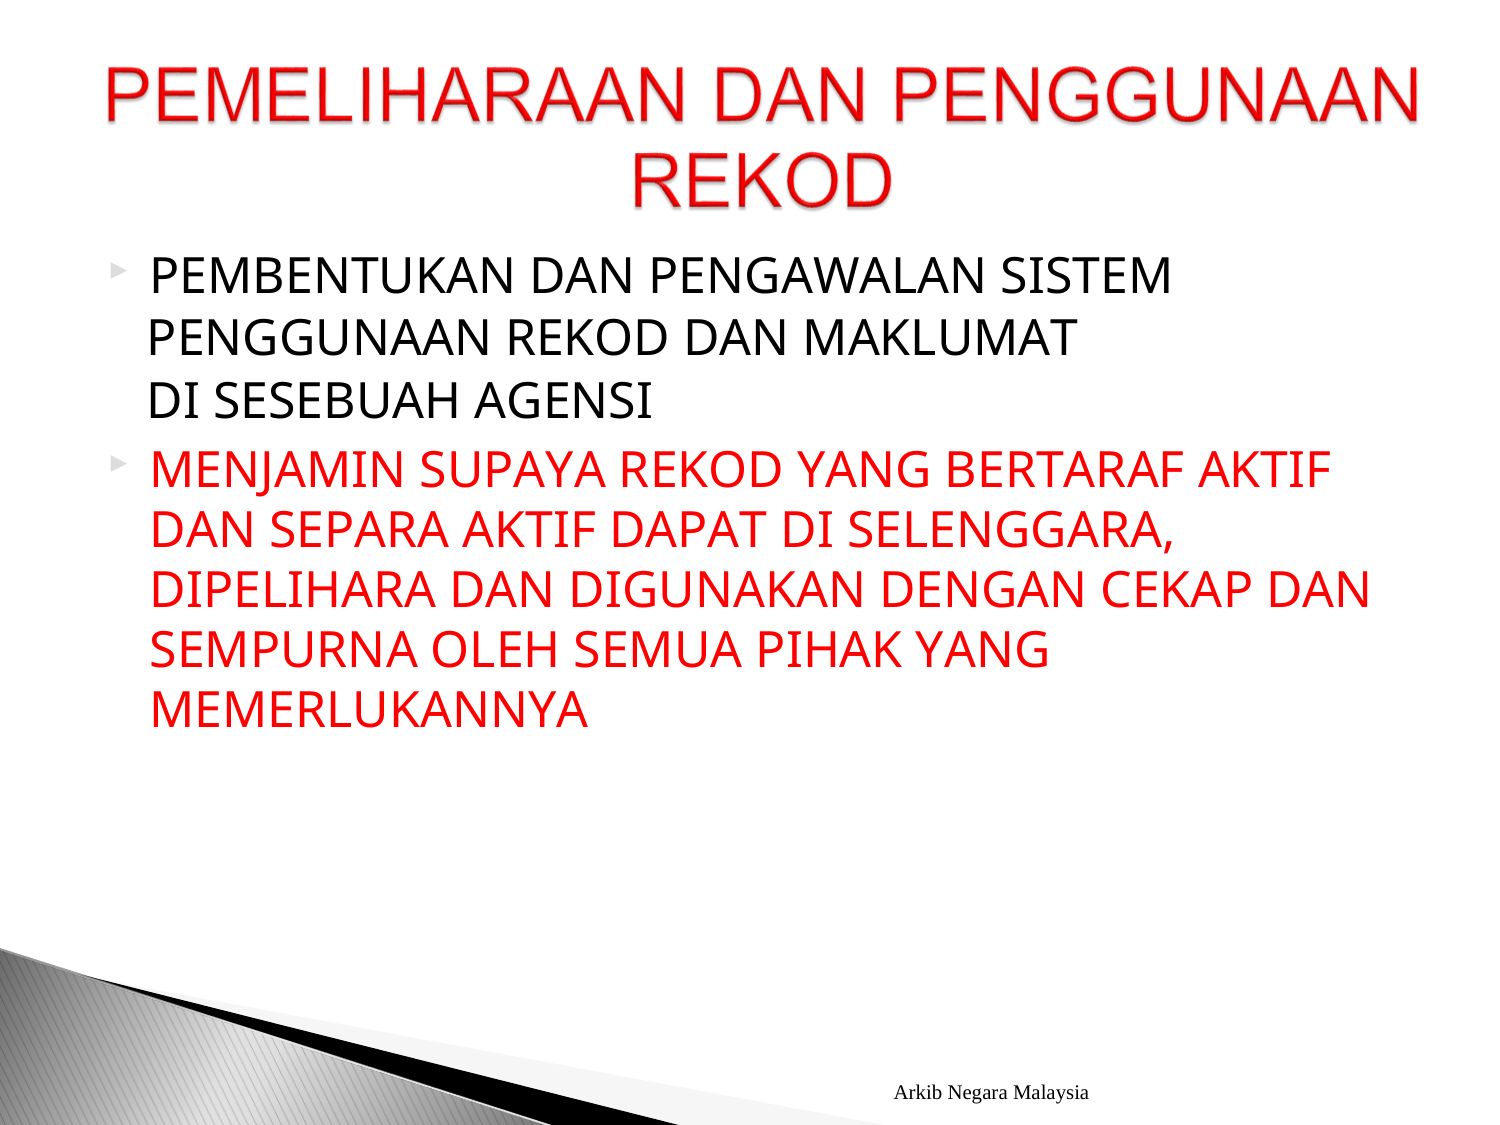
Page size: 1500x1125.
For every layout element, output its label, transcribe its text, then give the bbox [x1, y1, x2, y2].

picture [0, 947, 559, 1125]
text_box Arkib Negara Malaysia [718, 1051, 1105, 1112]
list PEMBENTUKAN DAN PENGAWALAN SISTEM PENGGUNAAN REKOD DAN MAKLUMAT DI SESEBUAH AGENSI MENJAMIN SUPAYA REKOD YANG BERTARAF AKTIF DAN SEPARA AKTIF DAPAT DI SELENGGARA, DIPELIHARA DAN DIGUNAKAN DENGAN CEKAP DAN SEMPURNA OLEH SEMUA PIHAK YANG MEMERLUKANNYA [75, 242, 1426, 986]
picture [75, 44, 1450, 234]
